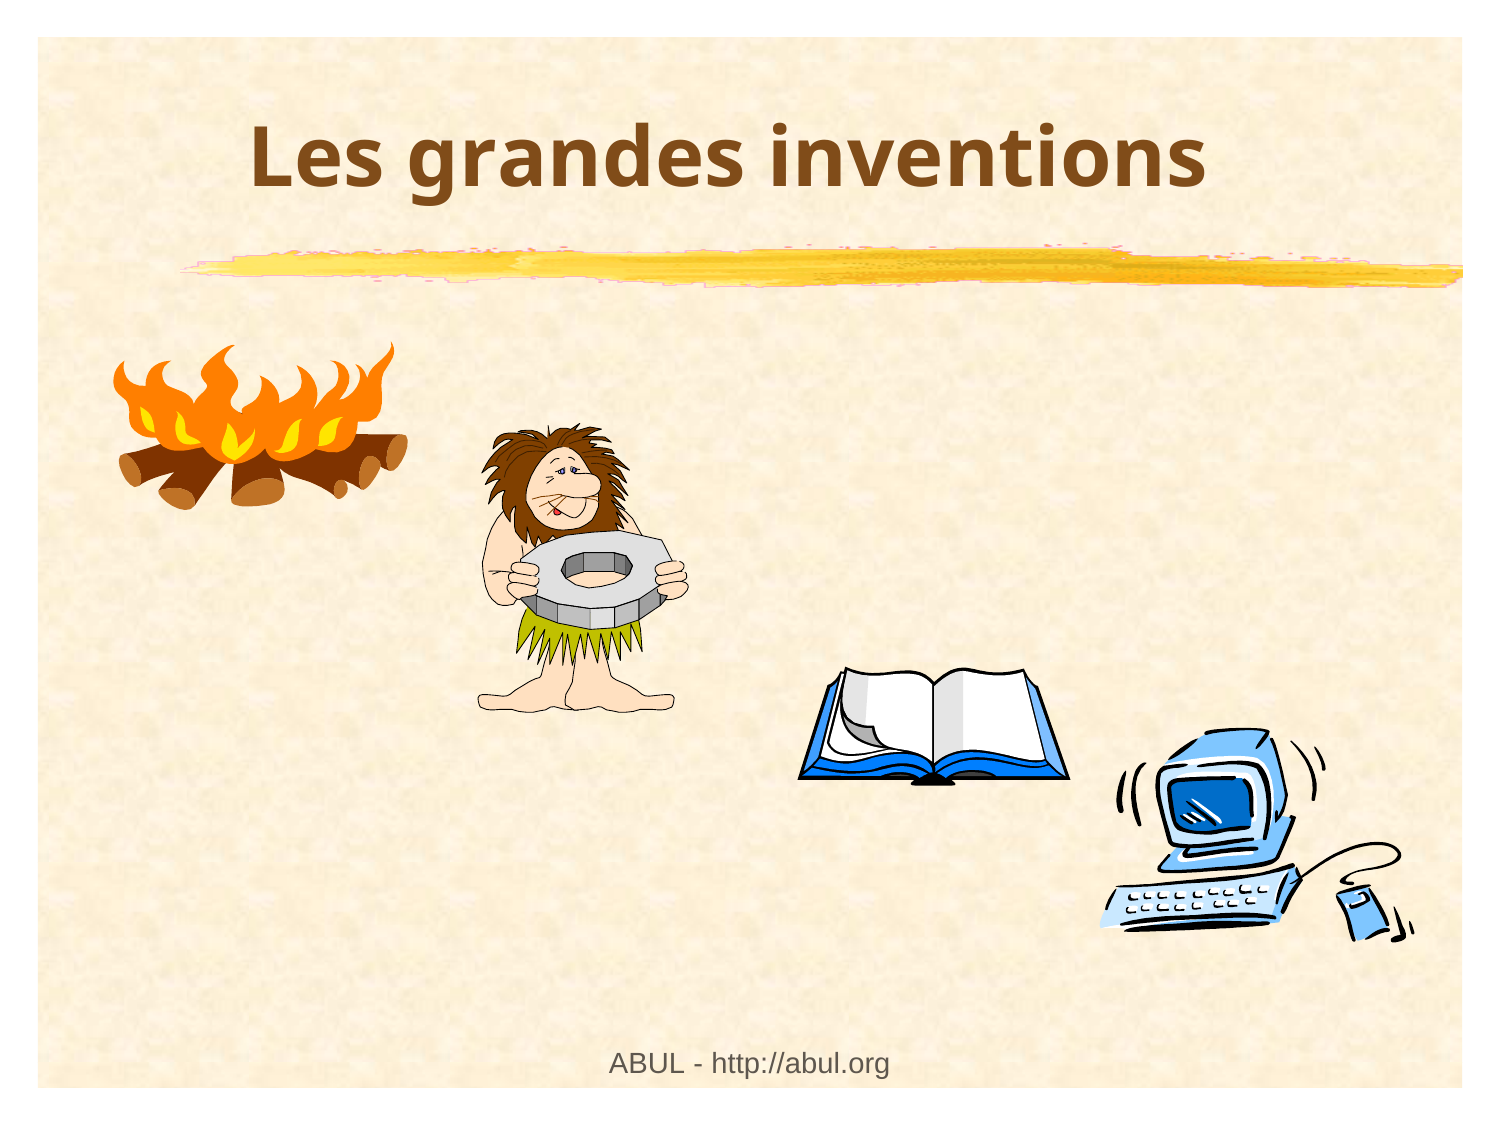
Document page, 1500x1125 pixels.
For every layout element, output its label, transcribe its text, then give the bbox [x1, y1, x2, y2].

picture [37, 37, 1463, 1088]
title Les grandes inventions [126, 67, 1330, 243]
